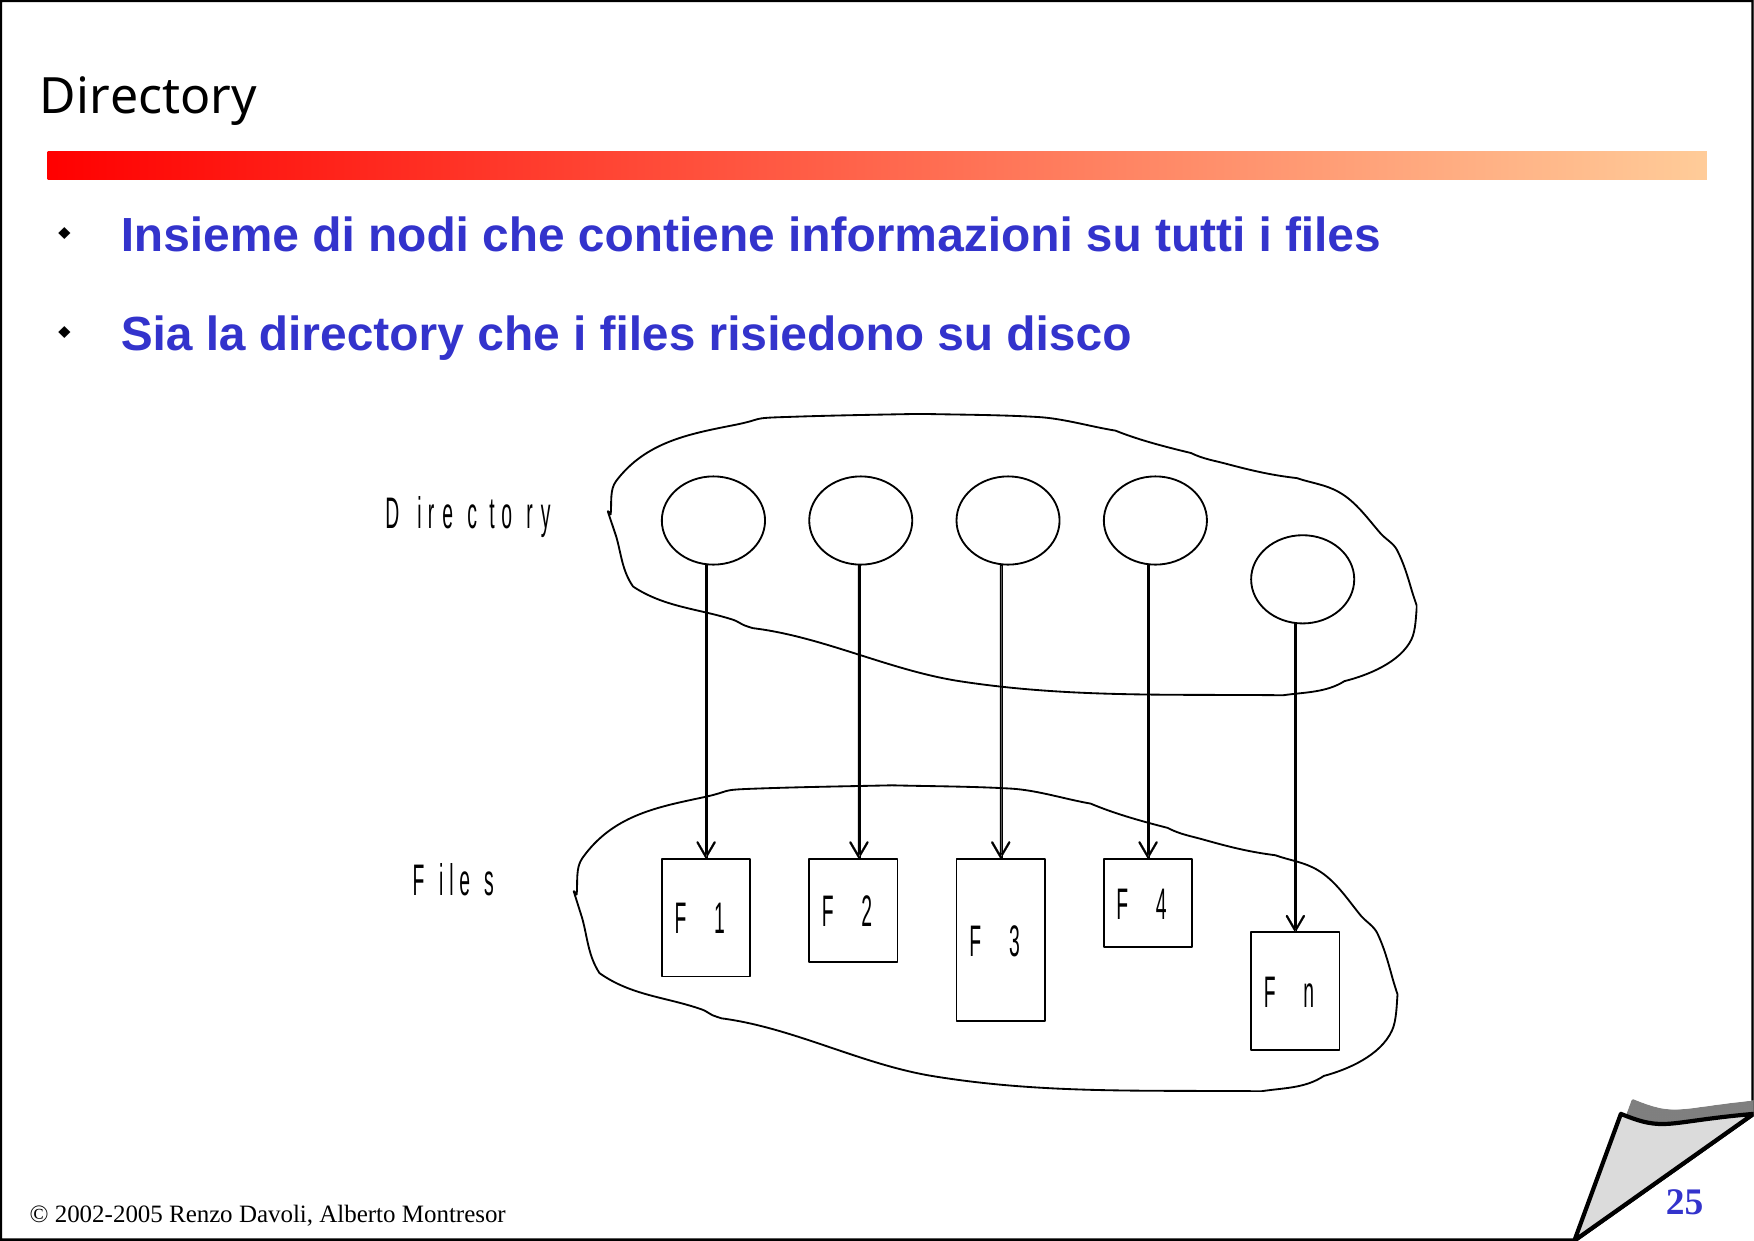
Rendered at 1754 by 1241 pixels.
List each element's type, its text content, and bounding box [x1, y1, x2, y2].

title Directory [40, 49, 1713, 144]
text_box 9 [1469, 152, 1474, 179]
picture [358, 413, 1418, 1092]
list Insieme di nodi che contiene informazioni su tutti i files Sia la directory che i files risiedono su disco [58, 206, 1695, 1110]
